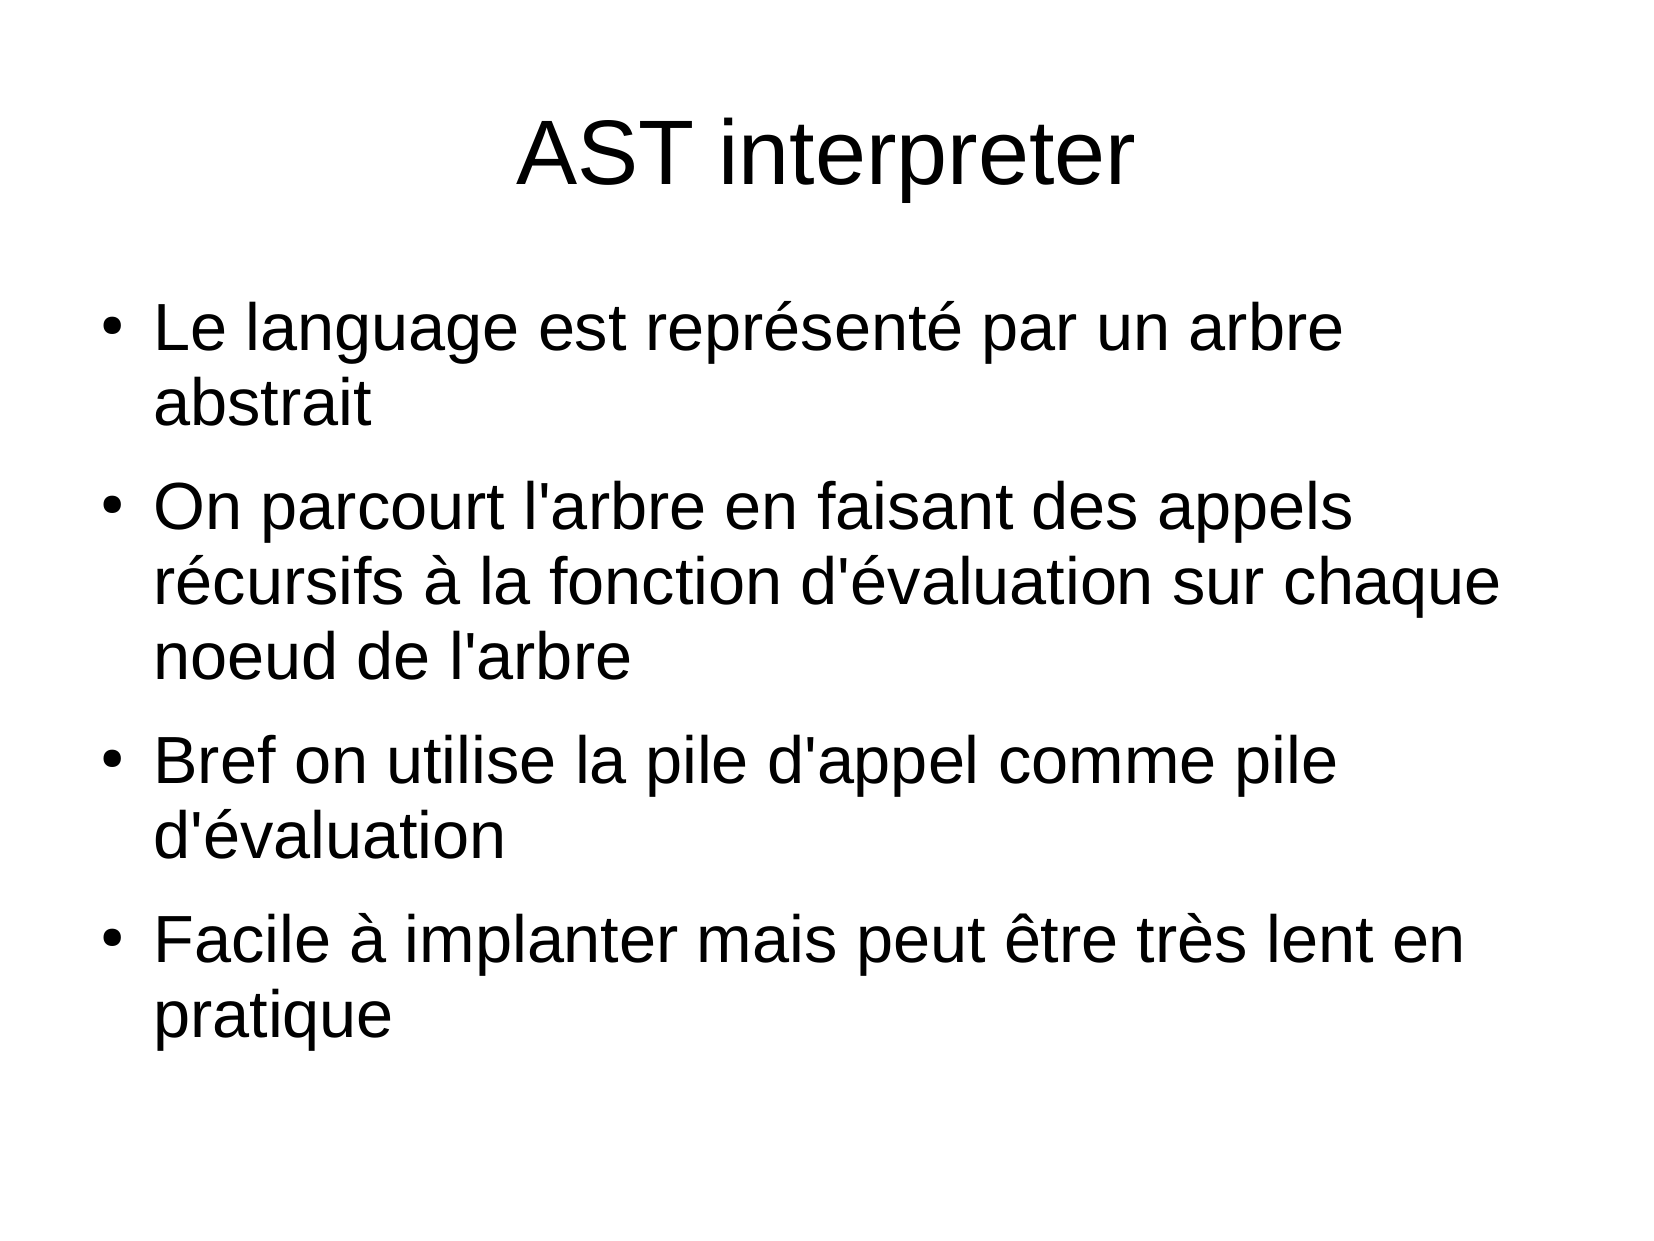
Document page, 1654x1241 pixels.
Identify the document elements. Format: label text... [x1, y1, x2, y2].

title AST interpreter [82, 49, 1571, 257]
list Le language est représenté par un arbre abstrait On parcourt l'arbre en faisant des appels récursifs à la fonction d'évaluation sur chaque noeud de l'arbre Bref on utilise la pile d'appel comme pile d'évaluation Facile à implanter mais peut être très lent en pratique [82, 290, 1571, 1109]
